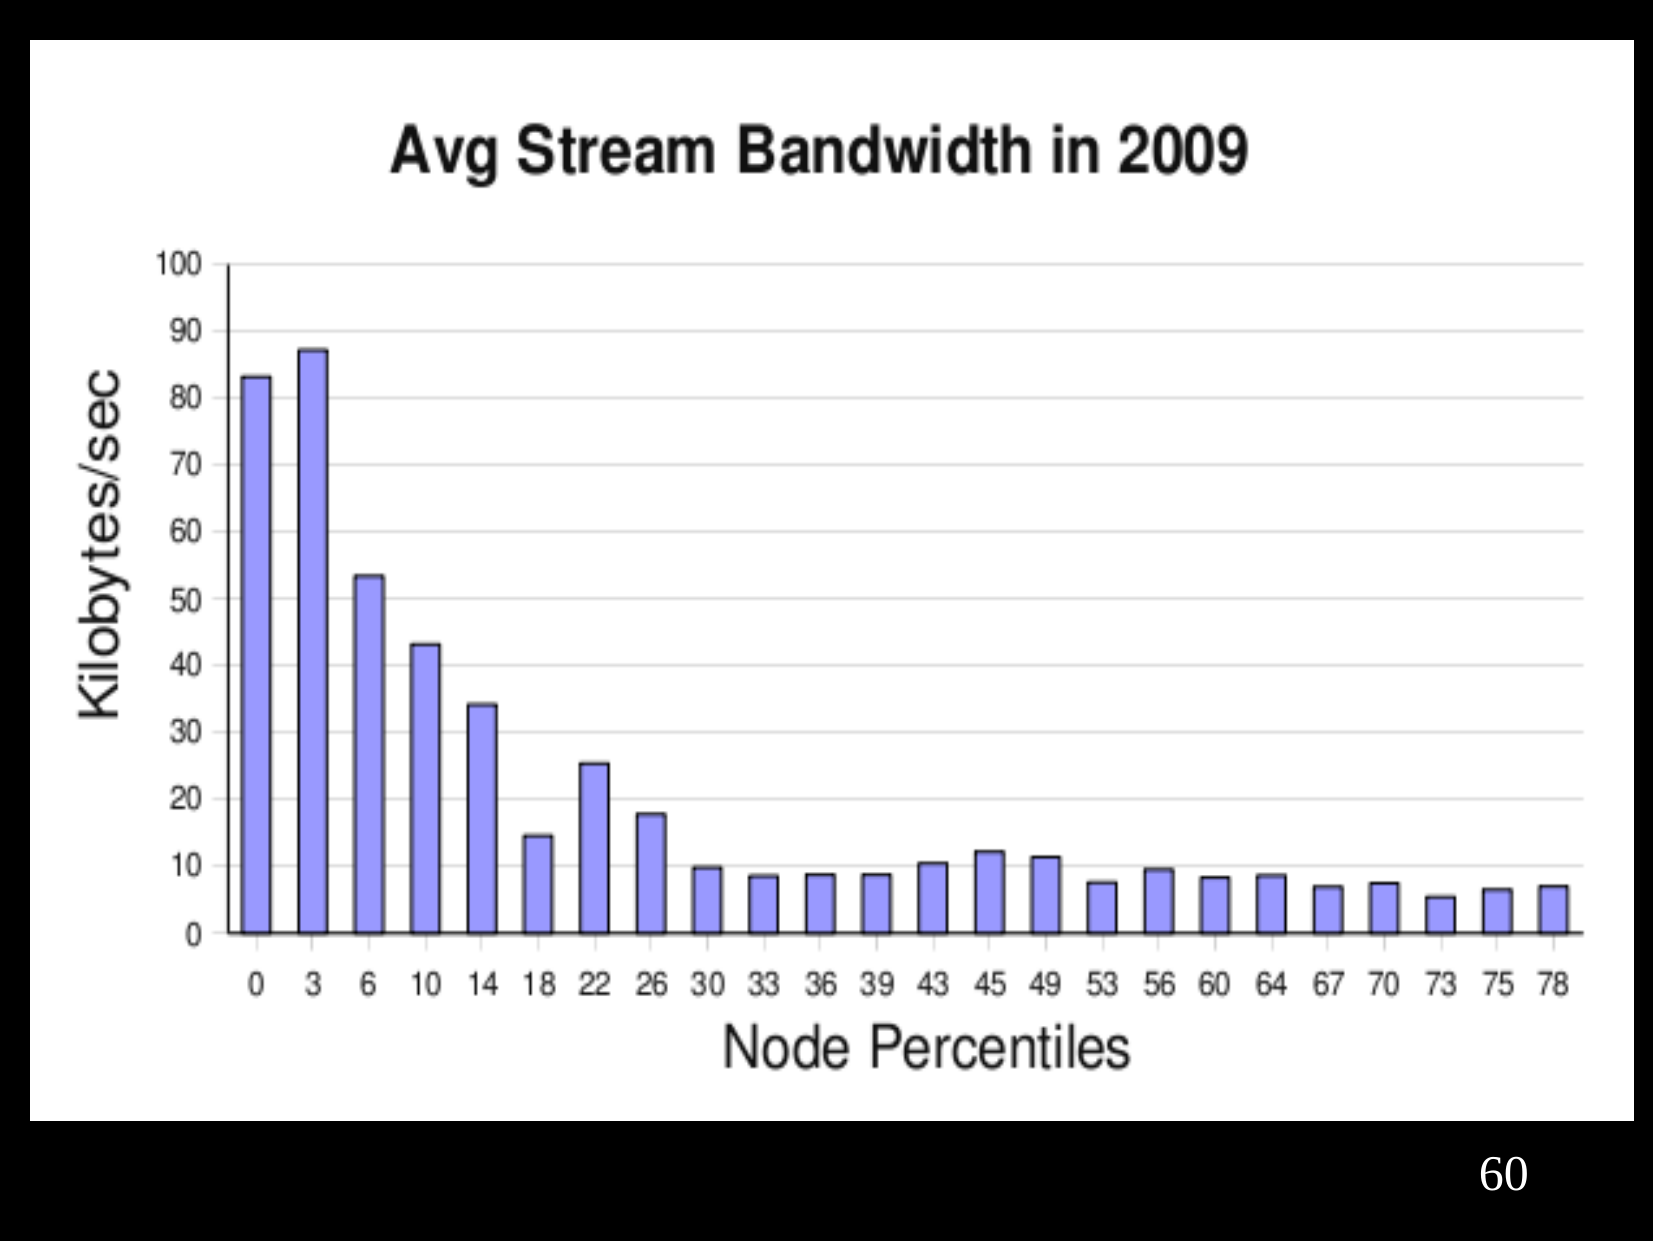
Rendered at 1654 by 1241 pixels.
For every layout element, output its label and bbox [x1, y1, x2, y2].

picture [30, 40, 1634, 1121]
